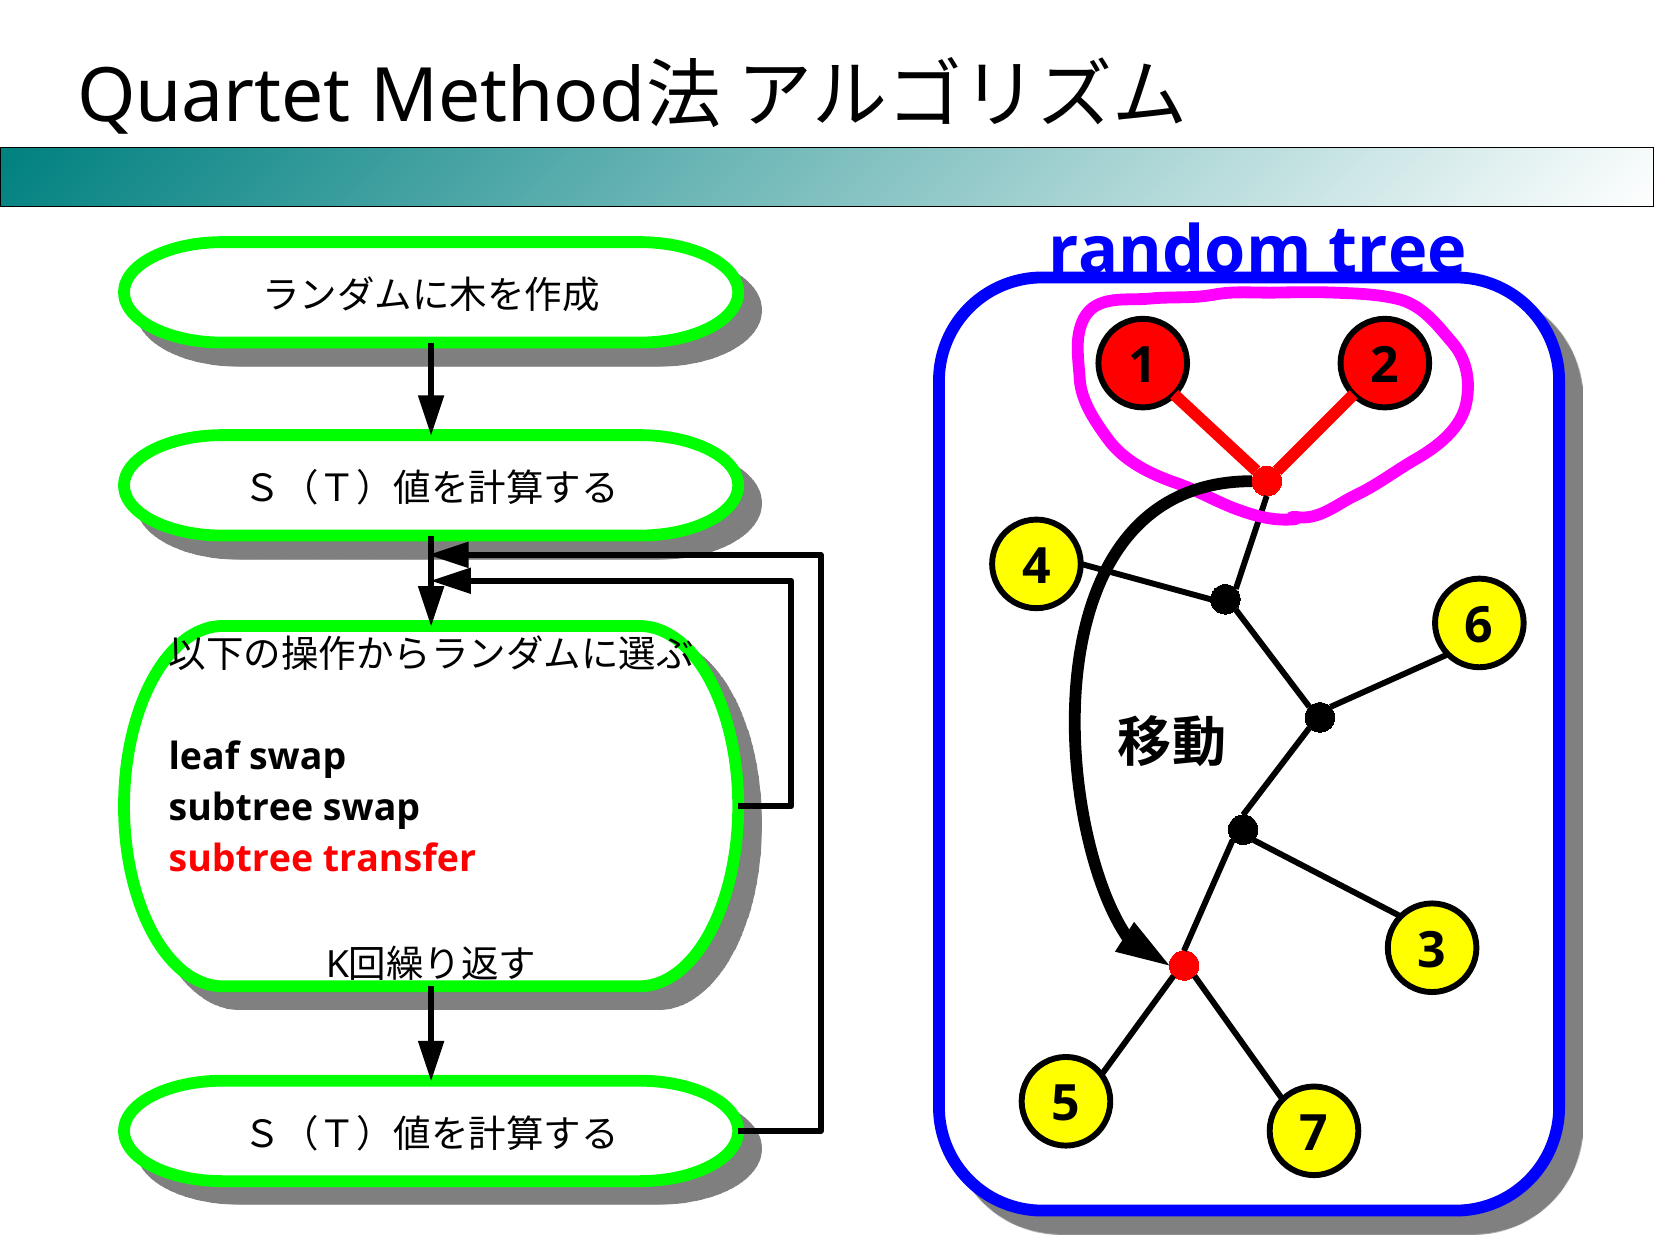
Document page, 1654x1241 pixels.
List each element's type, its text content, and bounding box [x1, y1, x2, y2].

text_box 5 [1021, 1056, 1111, 1146]
text_box 6 [1435, 578, 1524, 668]
text_box Ｓ（Ｔ）値を計算する [124, 1080, 739, 1182]
text_box 7 [1269, 1086, 1359, 1176]
text_box 4 [992, 519, 1081, 609]
text_box 移動 [1103, 690, 1241, 765]
text_box random tree [1053, 194, 1463, 282]
text_box [938, 277, 1560, 1211]
text_box 以下の操作からランダムに選ぶ leaf swap subtree swap subtree transfer K回繰り返す [124, 625, 739, 987]
title Quartet Method法 アルゴリズム [77, 29, 1566, 148]
text_box 3 [1387, 903, 1477, 993]
text_box 2 [1340, 318, 1430, 408]
text_box Ｓ（Ｔ）値を計算する [124, 435, 739, 536]
text_box 1 [1098, 318, 1188, 408]
text_box ランダムに木を作成 [124, 242, 739, 343]
